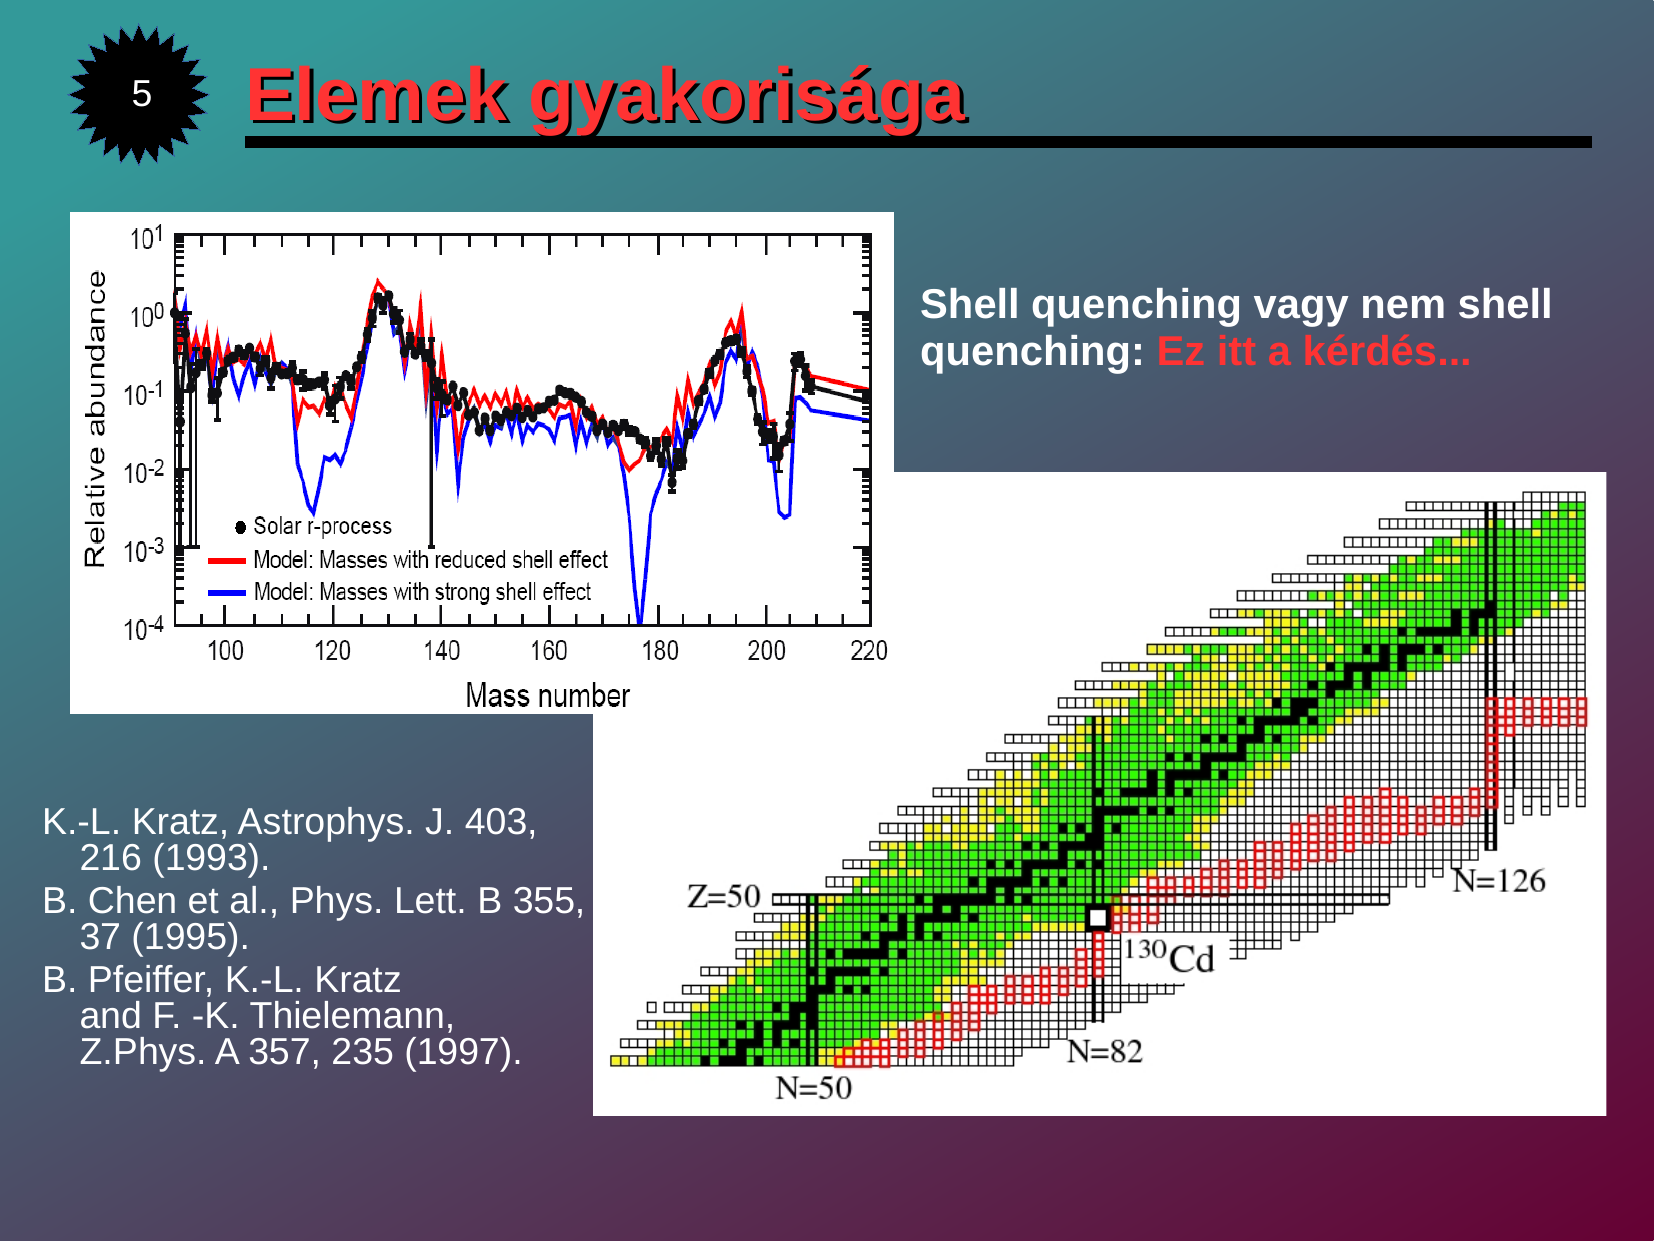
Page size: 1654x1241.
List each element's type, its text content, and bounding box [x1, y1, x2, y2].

title Elemek gyakorisága [245, 52, 1580, 136]
text_box [67, 23, 210, 166]
text_box Shell quenching vagy nem shell quenching: Ez itt a kérdés... [905, 273, 1568, 382]
text_box 5 [116, 65, 168, 123]
text_box K.-L. Kratz, Astrophys. J. 403, 216 (1993). B. Chen et al., Phys. Lett. B 355, 37 (1995). B. Pfeiffer, K.-L. Kratz and F. -K. Thielemann, Z.Phys. A 357, 235 (1997). [42, 790, 615, 1072]
picture [70, 212, 1607, 1116]
